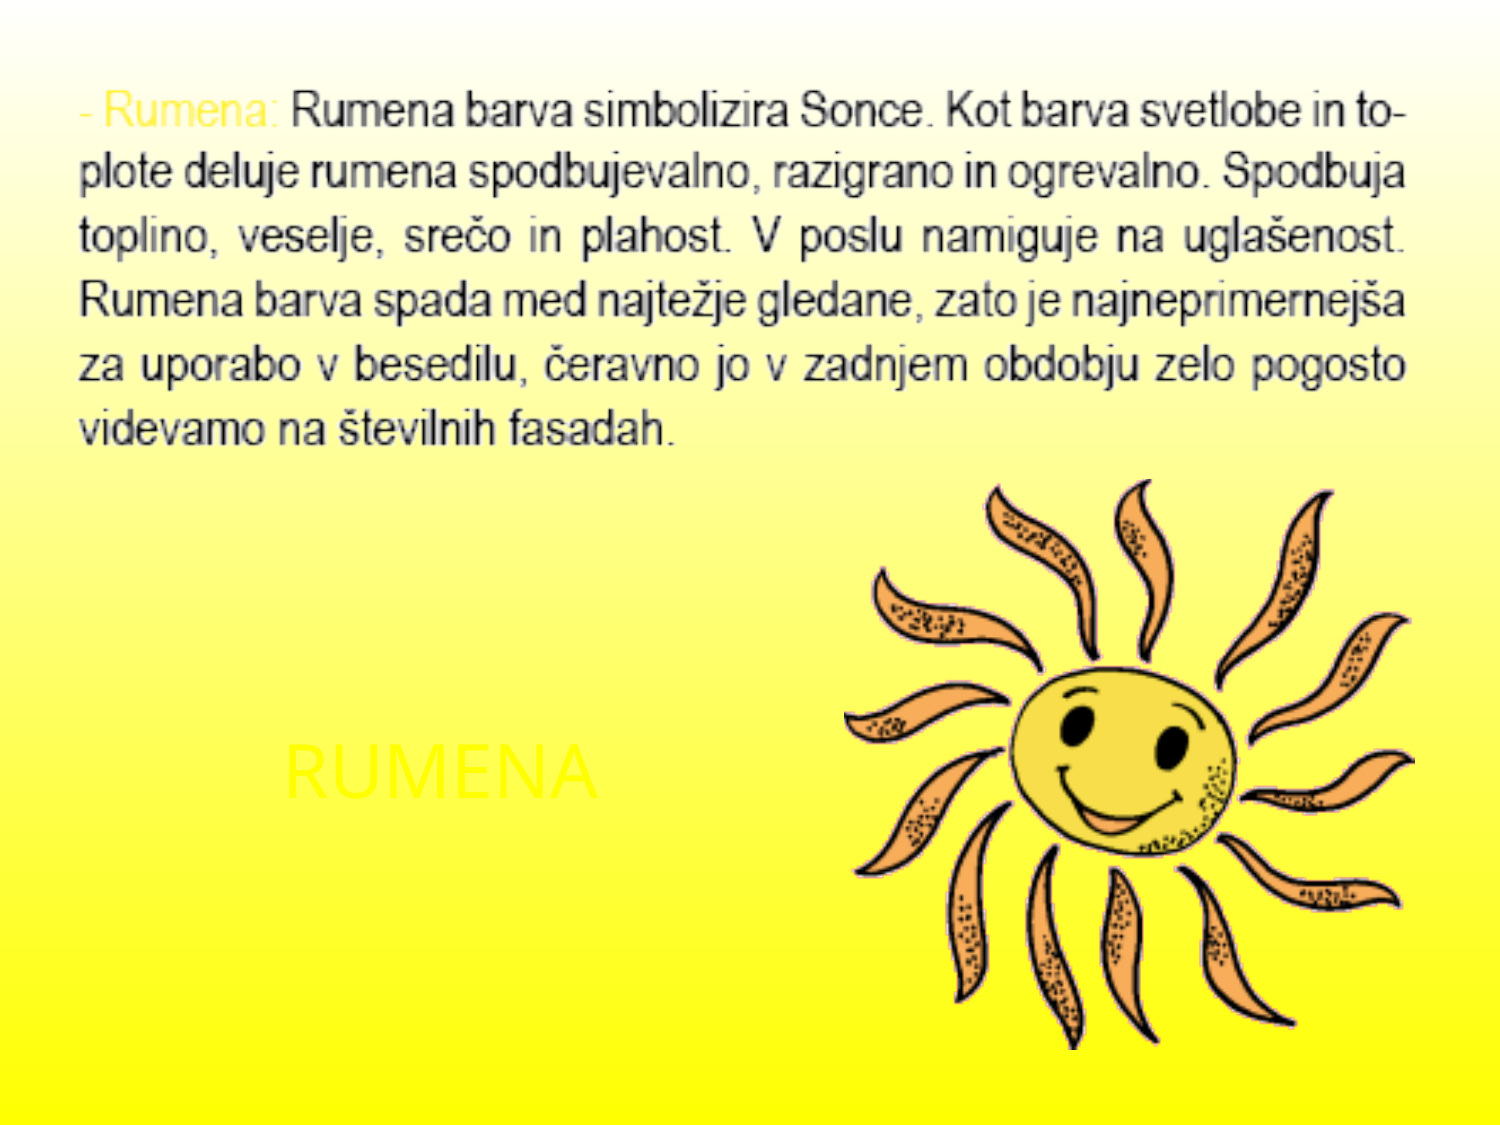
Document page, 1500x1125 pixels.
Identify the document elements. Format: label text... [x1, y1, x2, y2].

picture [41, 54, 1423, 1050]
text_box RUMENA [159, 716, 722, 976]
